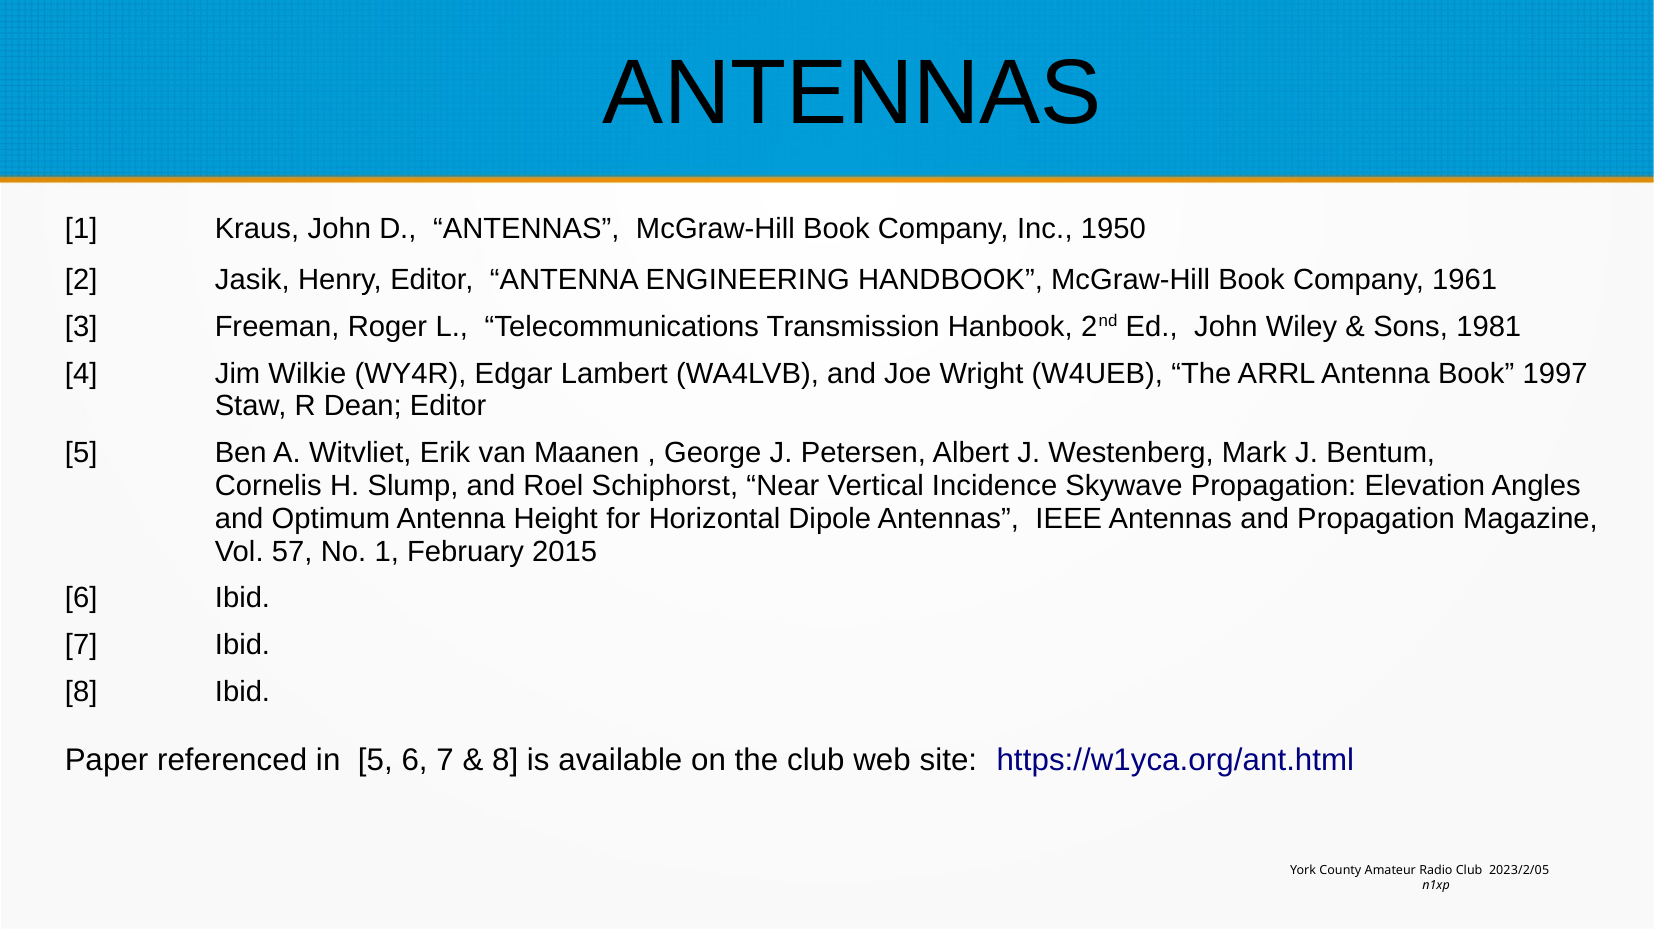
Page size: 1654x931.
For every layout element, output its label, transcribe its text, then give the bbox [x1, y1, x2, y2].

picture [0, 175, 1654, 931]
text_box ANTENNAS [230, 33, 1475, 151]
text_box York County Amateur Radio Club 2023/2/05 n1xp [1284, 856, 1588, 897]
text_box [1] Kraus, John D., “ANTENNAS”, McGraw-Hill Book Company, Inc., 1950 [2] Jasik, Henry, Editor, “ANTENNA ENGINEERING HANDBOOK”, McGraw-Hill Book Company, 1961 [3] Freeman, Roger L., “Telecommunications Transmission Hanbook, 2nd Ed., John Wiley & Sons, 1981 [4] Jim Wilkie (WY4R), Edgar Lambert (WA4LVB), and Joe Wright (W4UEB), “The ARRL Antenna Book” 1997 Staw, R Dean; Editor [5] Ben A. Witvliet, Erik van Maanen , George J. Petersen, Albert J. Westenberg, Mark J. Bentum, Cornelis H. Slump, and Roel Schiphorst, “Near Vertical Incidence Skywave Propagation: Elevation Angles and Optimum Antenna Height for Horizontal Dipole Antennas”, IEEE Antennas and Propagation Magazine, Vol. 57, No. 1, February 2015 [6] Ibid. [7] Ibid. [8] Ibid. Paper referenced in [5, 6, 7 & 8] is available on the club web site: https://w1yca.org/ant.html [49, 197, 1631, 792]
